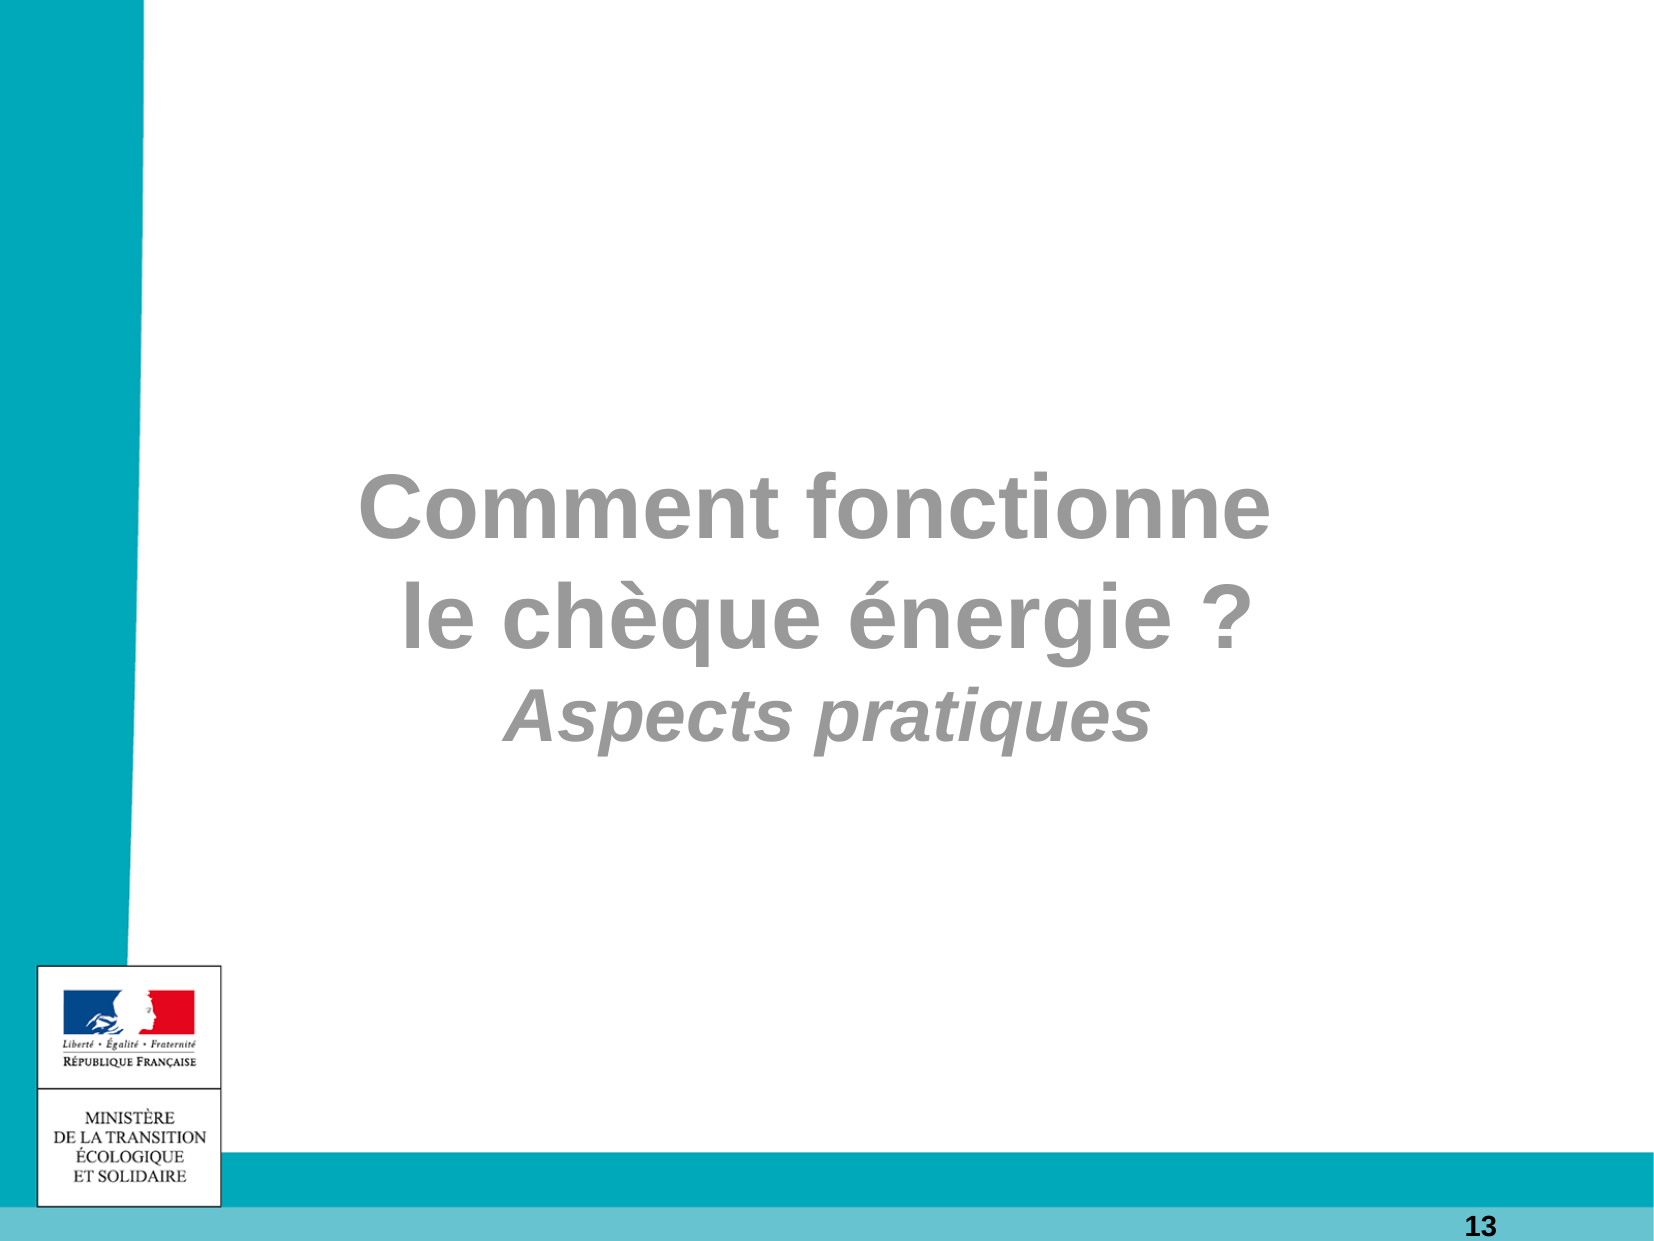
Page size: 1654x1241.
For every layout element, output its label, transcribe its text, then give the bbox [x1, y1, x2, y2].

text_box [1464, 1207, 1629, 1241]
title Comment fonctionne le chèque énergie ? Aspects pratiques [84, 446, 1573, 736]
